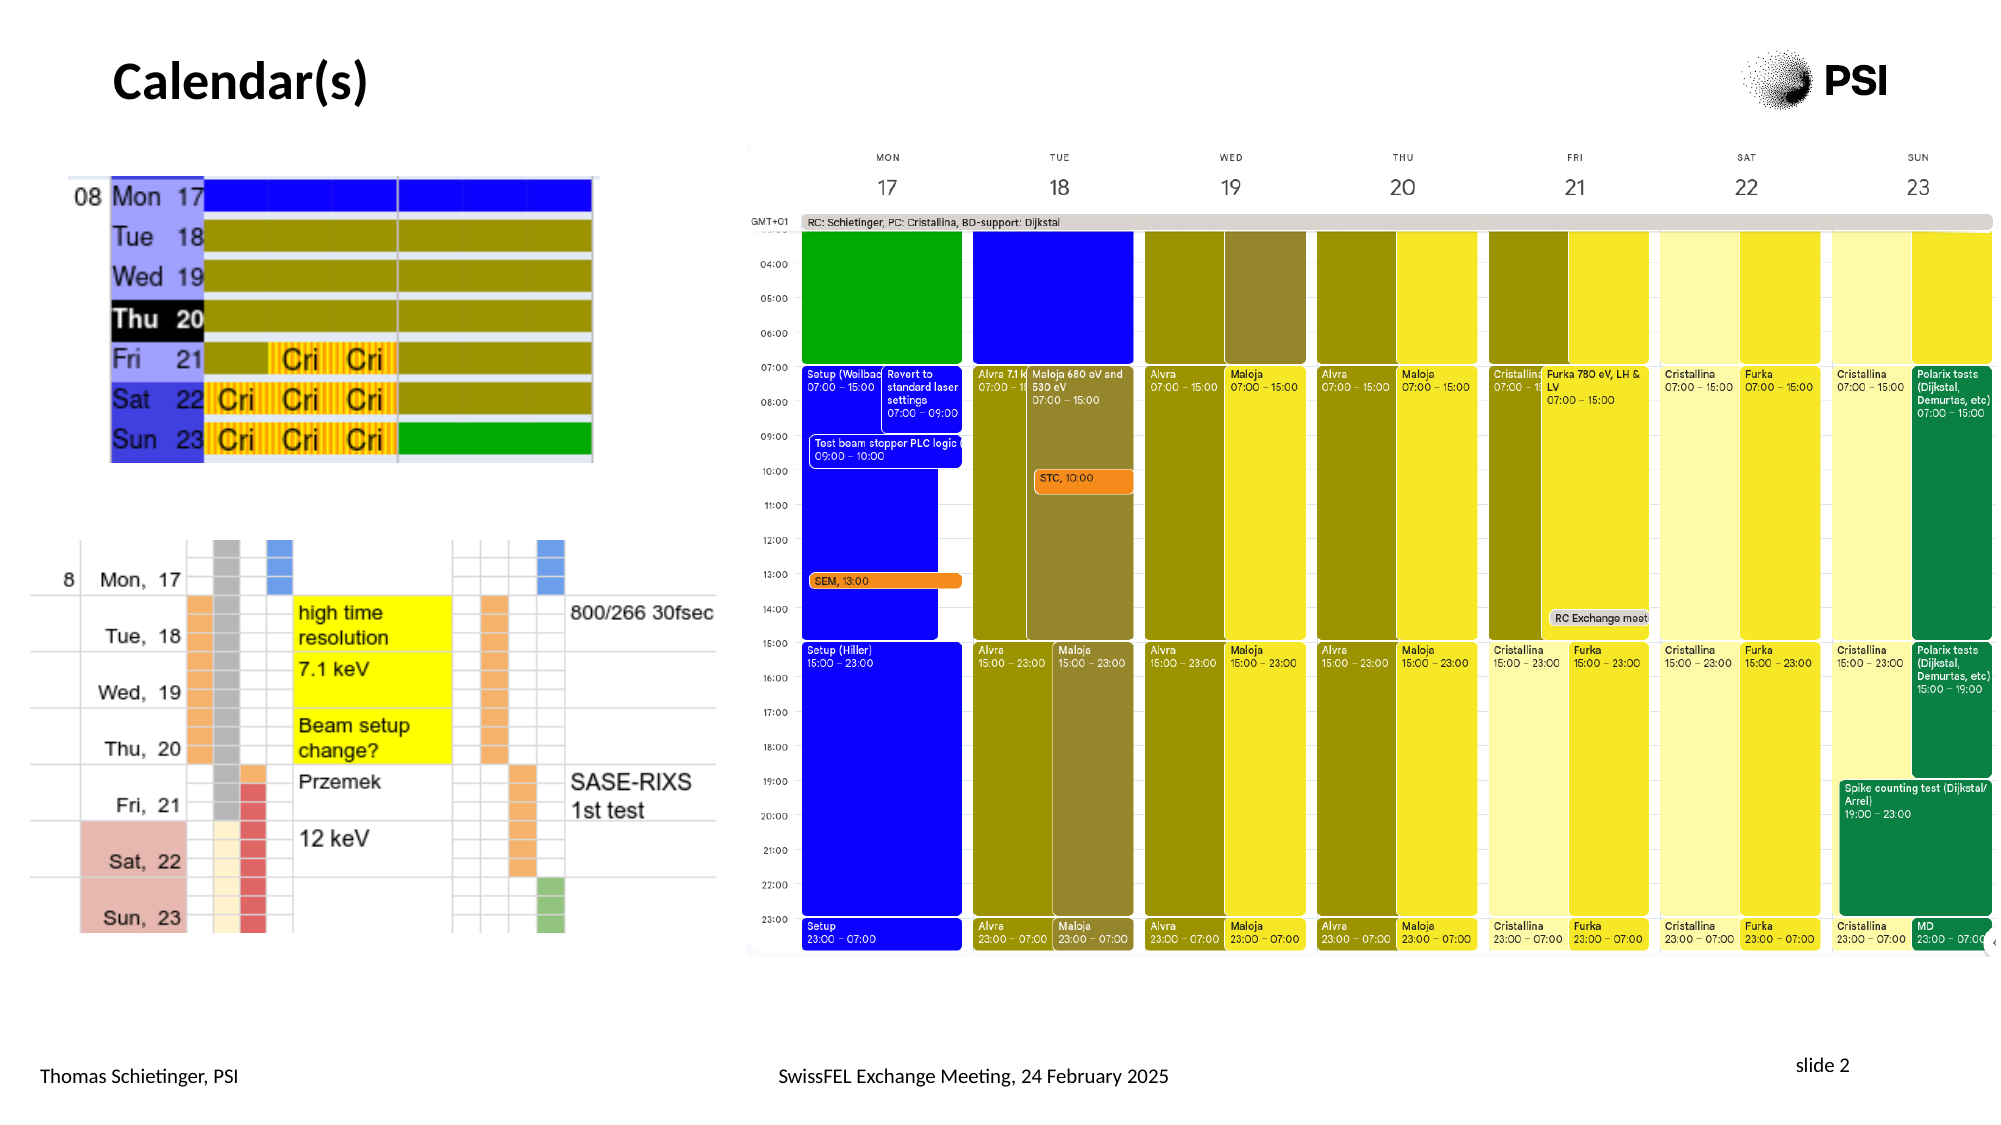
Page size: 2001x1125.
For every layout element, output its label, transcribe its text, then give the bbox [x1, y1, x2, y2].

picture [746, 144, 1996, 957]
picture [30, 540, 716, 933]
picture [68, 176, 600, 463]
title Calendar(s) [114, 45, 1585, 118]
